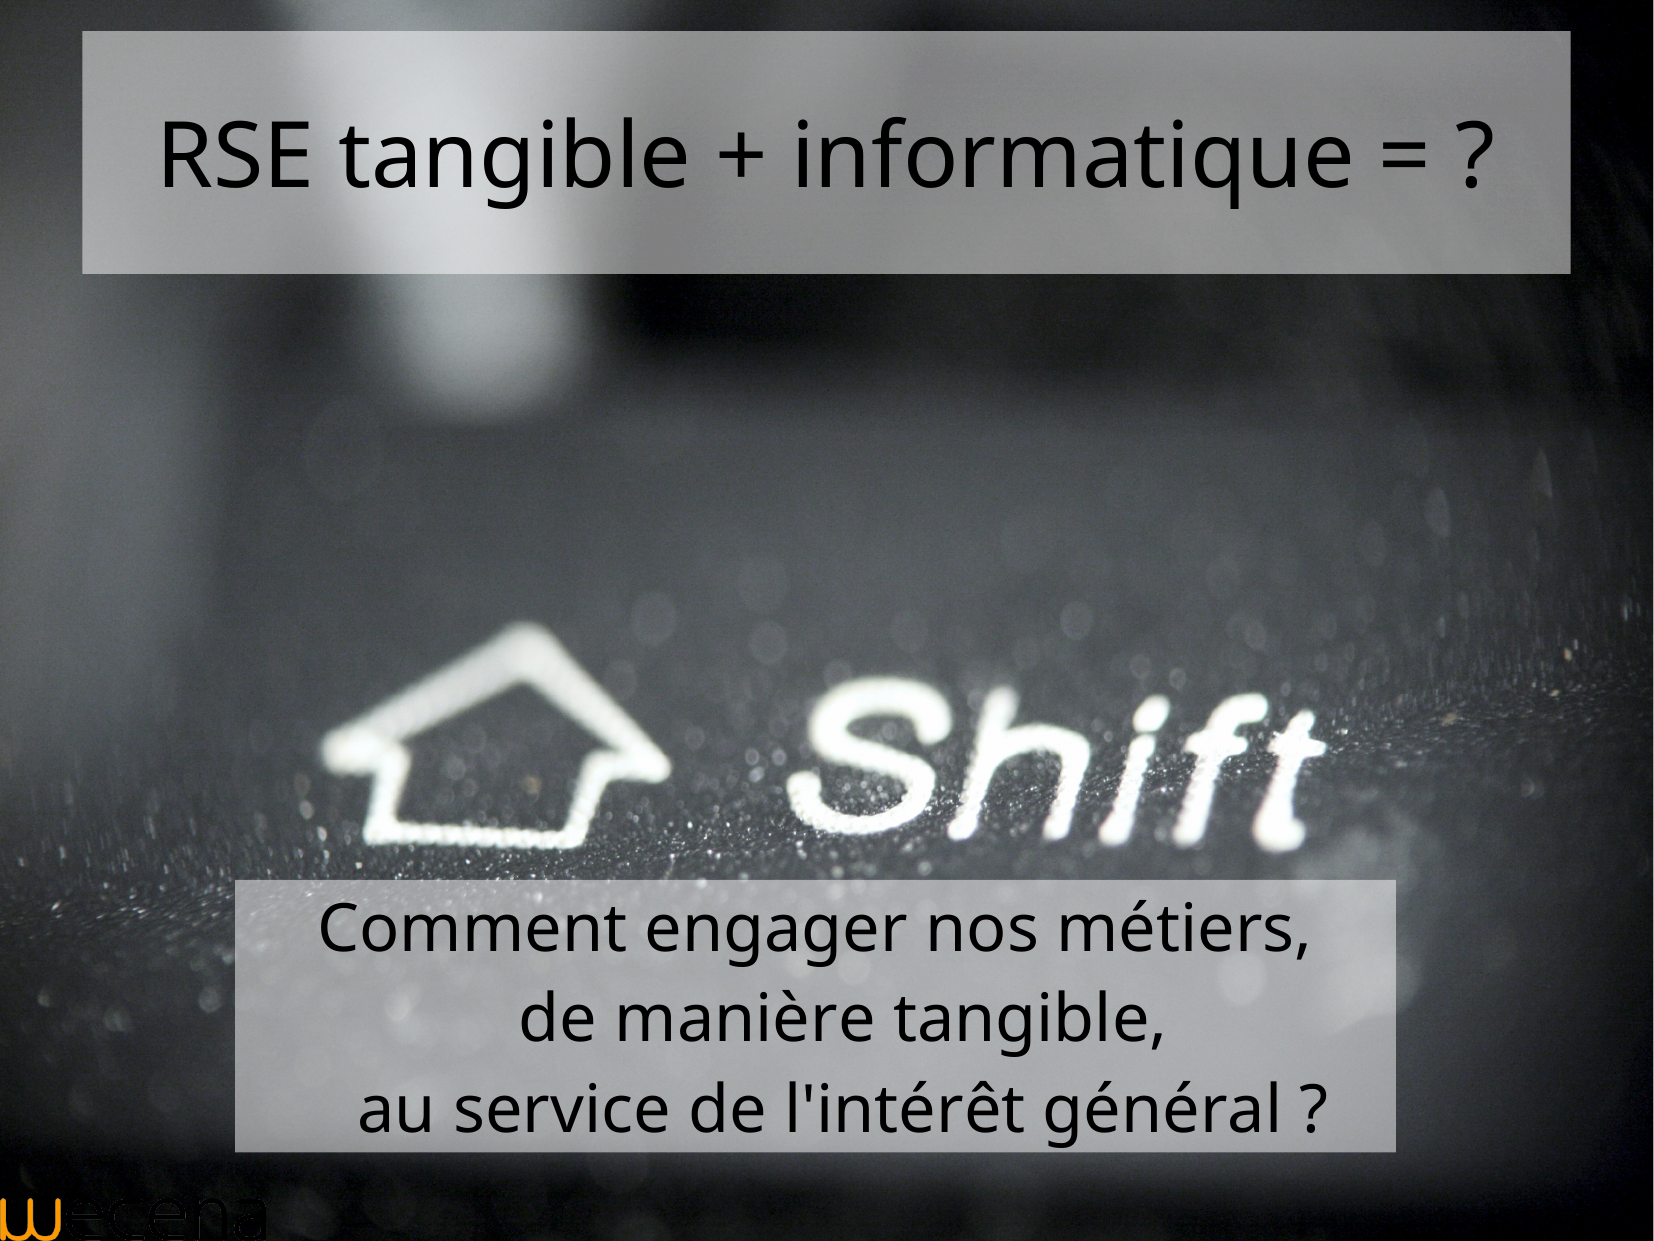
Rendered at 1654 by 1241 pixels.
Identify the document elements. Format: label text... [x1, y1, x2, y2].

list Comment engager nos métiers, de manière tangible, au service de l'intérêt général ? [235, 879, 1396, 1151]
picture [0, 0, 1654, 1241]
title RSE tangible + informatique = ? [82, 31, 1571, 274]
